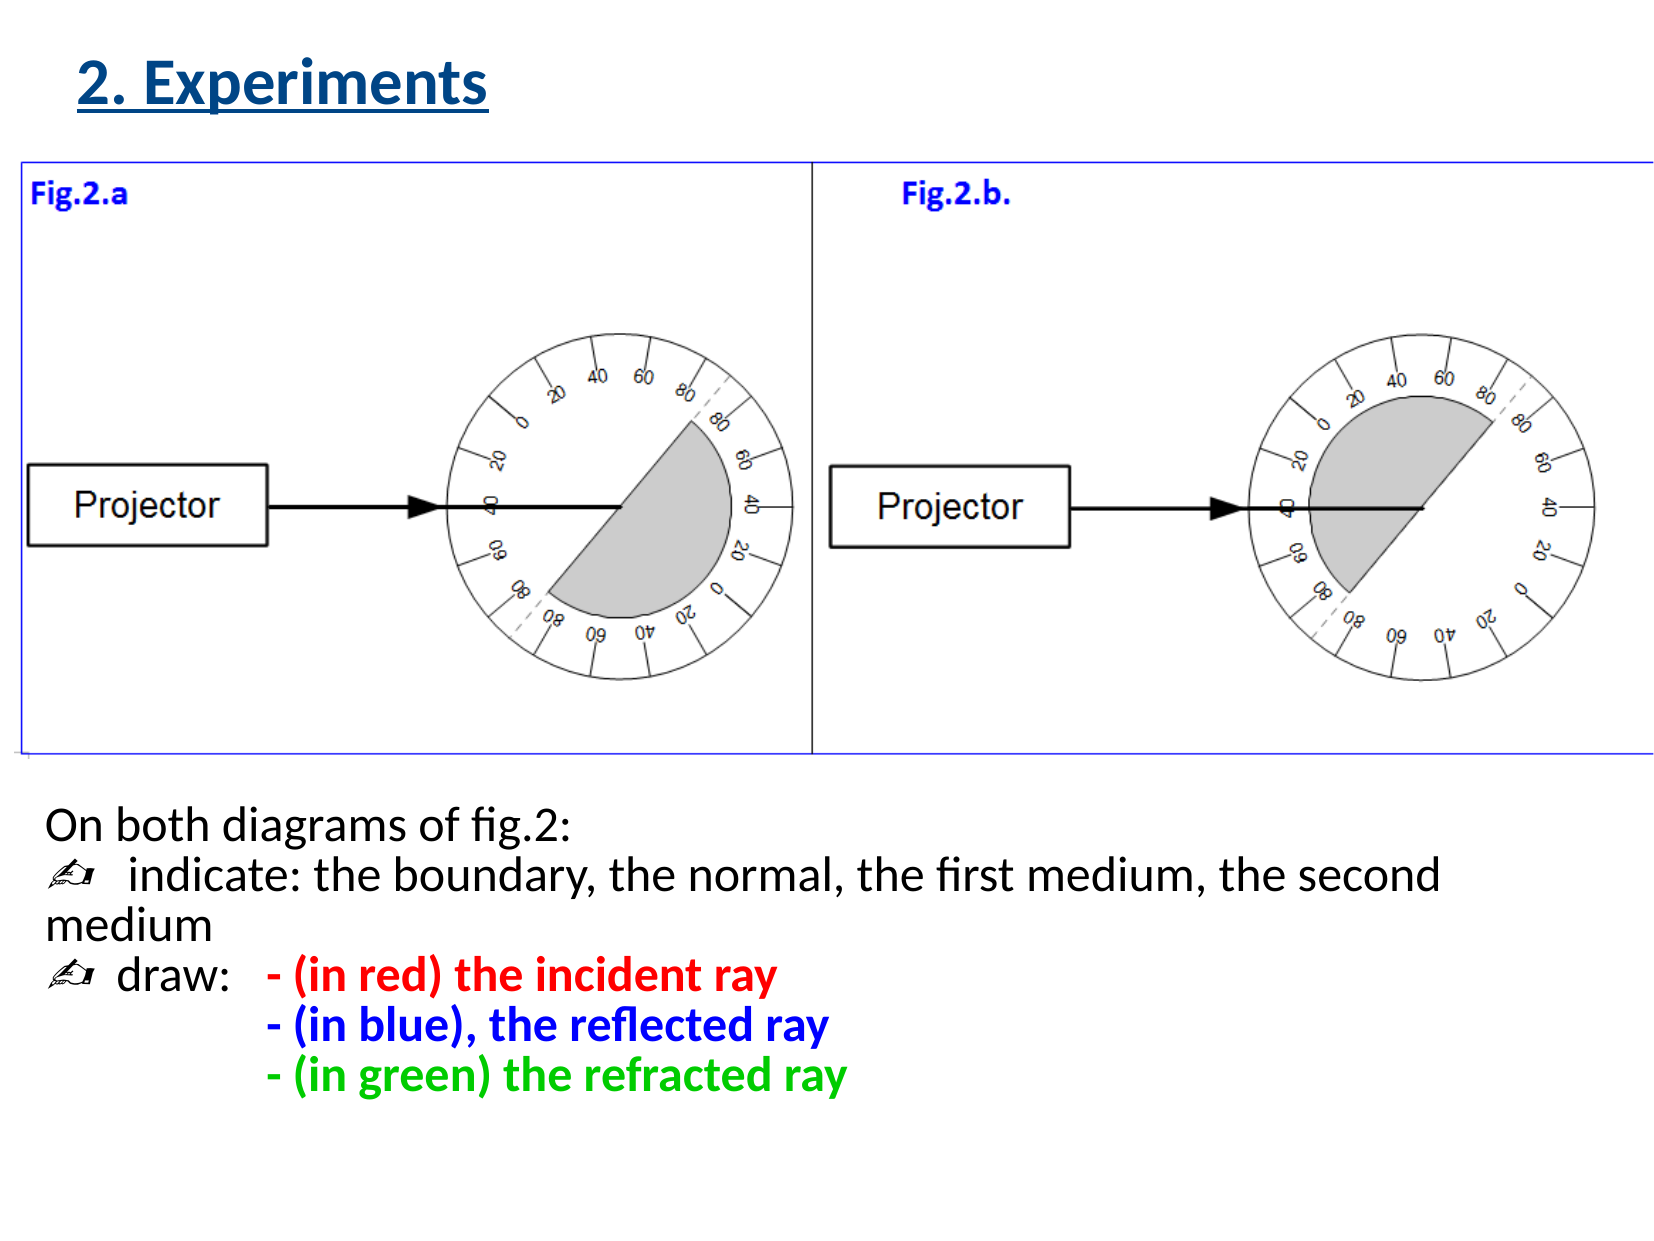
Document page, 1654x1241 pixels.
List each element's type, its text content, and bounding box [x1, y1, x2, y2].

text_box 2. Experiments [61, 47, 1525, 144]
text_box On both diagrams of fig.2:  indicate: the boundary, the normal, the first medium, the second medium  draw: - (in red) the incident ray - (in blue), the reflected ray - (in green) the refracted ray [30, 796, 1584, 1178]
picture [14, 152, 1654, 760]
